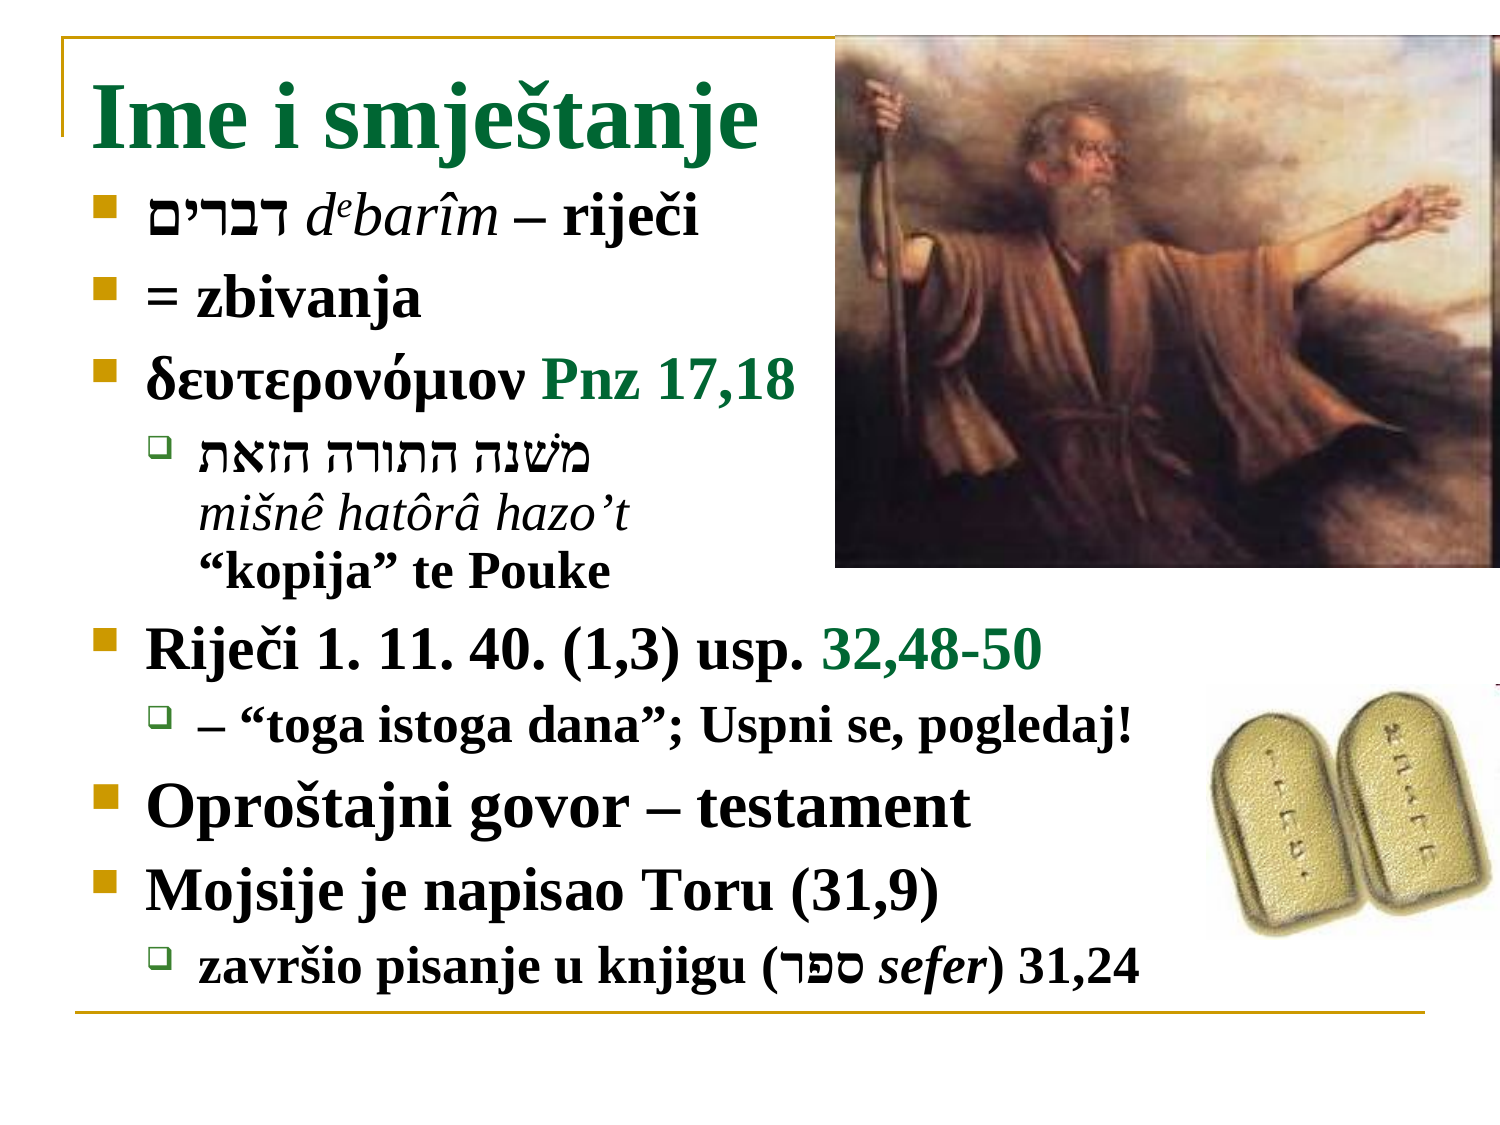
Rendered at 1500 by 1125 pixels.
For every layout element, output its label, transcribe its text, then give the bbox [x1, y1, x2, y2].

picture [1206, 684, 1500, 940]
list דברים debarîm – riječi = zbivanja δευτερονόμιον Pnz 17,18 משׁנה התורה הזאת mišnê hatôrâ hazo’t “kopija” te Pouke Riječi 1. 11. 40. (1,3) usp. 32,48-50 – “toga istoga dana”; Uspni se, pogledaj! Oproštajni govor – testament Mojsije je napisao Toru (31,9) završio pisanje u knjigu (ספר sefer) 31,24 [75, 174, 1426, 1006]
picture [835, 35, 1500, 568]
title Ime i smještanje [75, 45, 835, 174]
